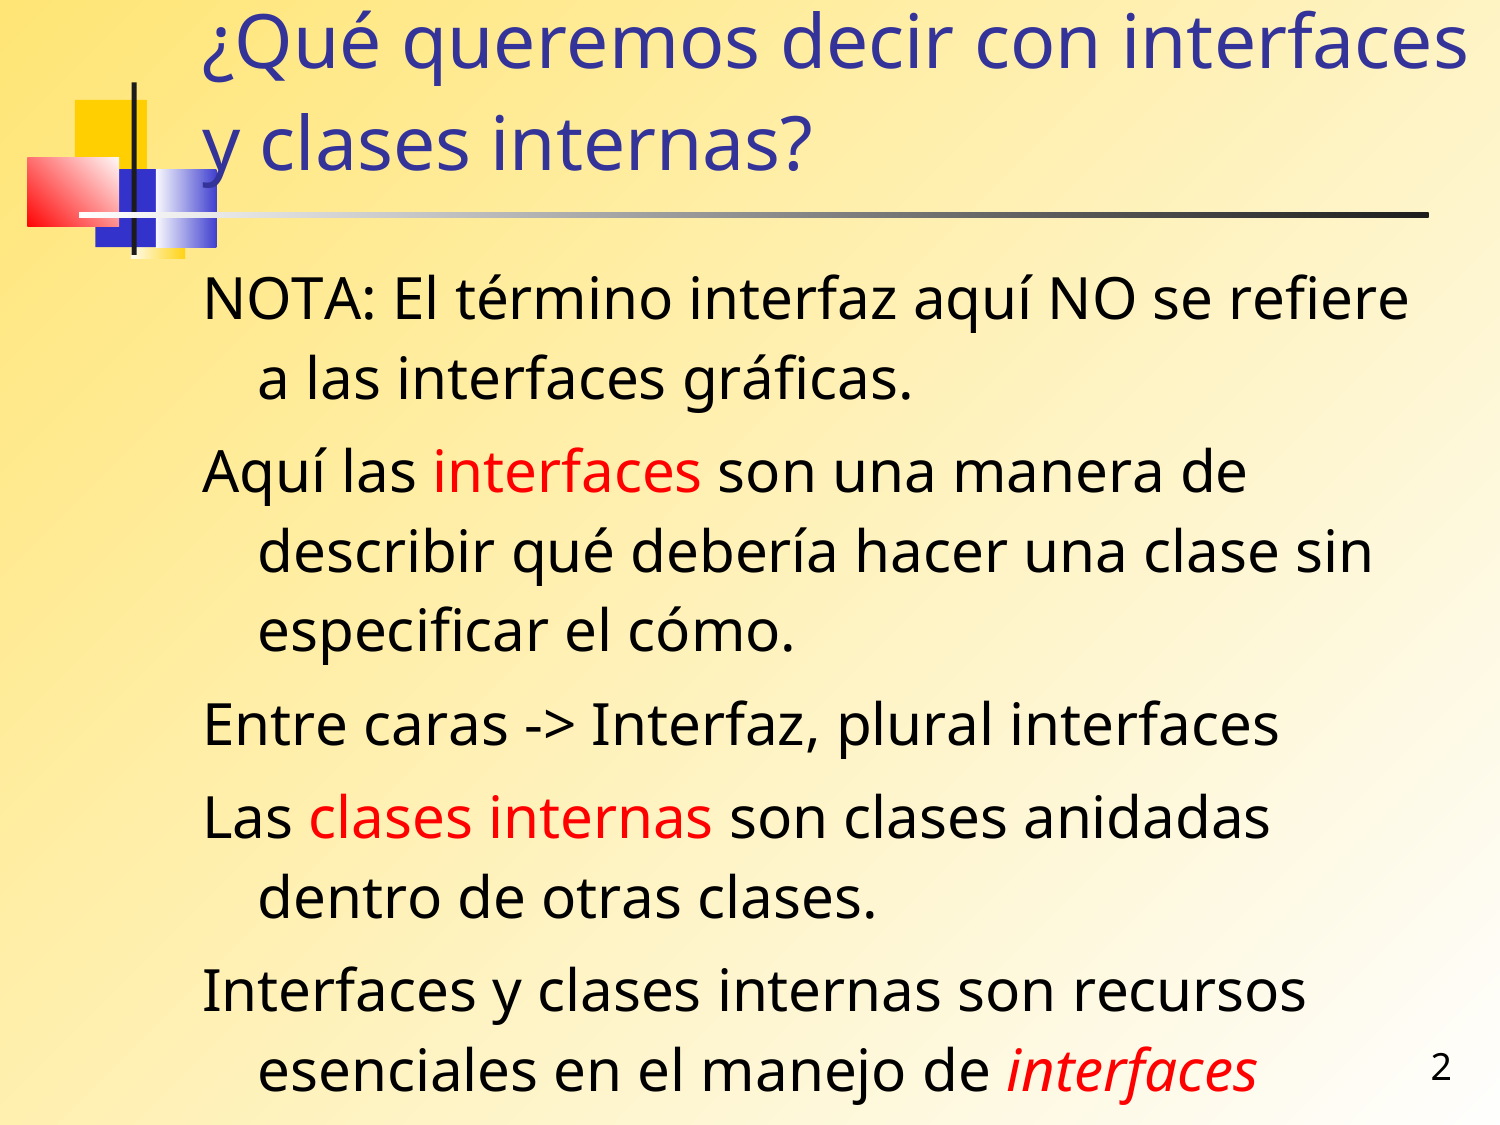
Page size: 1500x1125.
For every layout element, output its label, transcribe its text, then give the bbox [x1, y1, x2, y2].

list NOTA: El término interfaz aquí NO se refiere a las interfaces gráficas. Aquí las interfaces son una manera de describir qué debería hacer una clase sin especificar el cómo. Entre caras -> Interfaz, plural interfaces Las clases internas son clases anidadas dentro de otras clases. Interfaces y clases internas son recursos esenciales en el manejo de interfaces gráficas en Java. [187, 249, 1463, 1097]
title ¿Qué queremos decir con interfaces y clases internas? [187, 3, 1500, 201]
